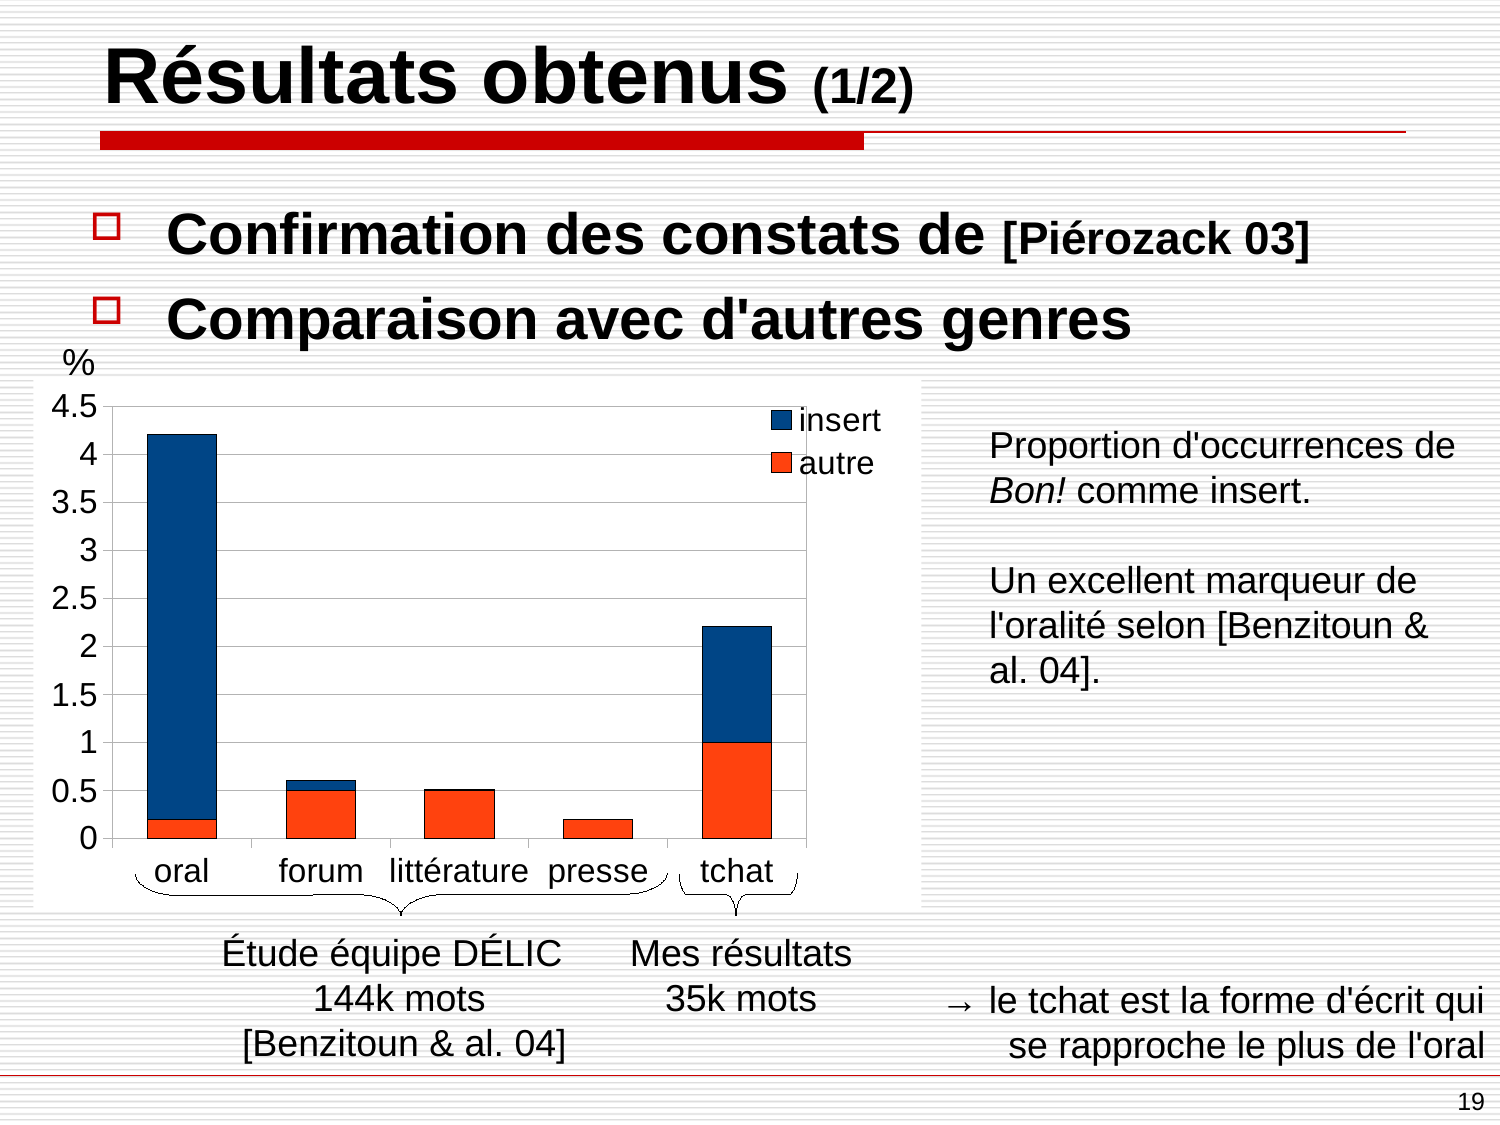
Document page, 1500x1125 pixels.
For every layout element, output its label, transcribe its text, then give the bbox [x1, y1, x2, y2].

text_box → le tchat est la forme d'écrit qui se rapproche le plus de l'oral [915, 968, 1500, 1074]
picture [0, 0, 1500, 1075]
chart [33, 377, 922, 911]
picture [0, 1076, 1500, 1125]
text_box % [47, 330, 113, 401]
title Résultats obtenus (1/2) [88, 24, 1418, 129]
text_box Étude équipe DÉLIC 144k mots [Benzitoun & al. 04] [206, 921, 603, 1072]
text_box Mes résultats 35k mots [608, 921, 875, 1027]
list Confirmation des constats de [Piérozack 03] Comparaison avec d'autres genres [75, 188, 1418, 485]
text_box Proportion d'occurrences de Bon! comme insert. Un excellent marqueur de l'oralité selon [Benzitoun & al. 04]. [974, 413, 1489, 699]
